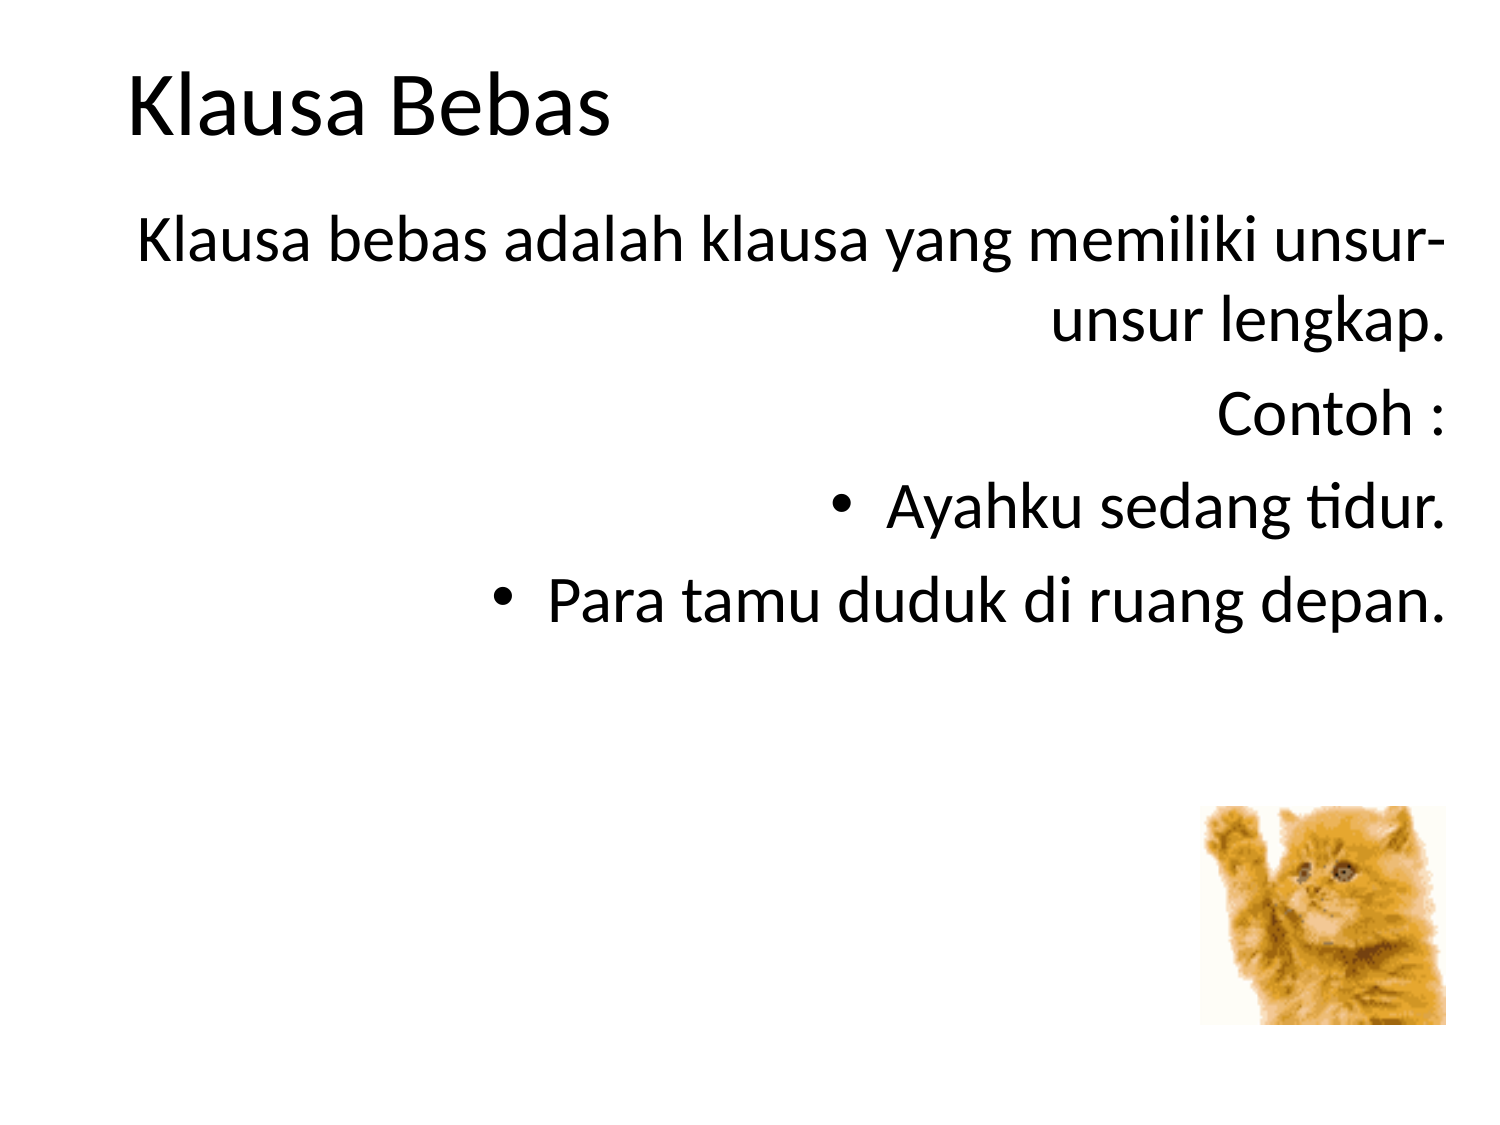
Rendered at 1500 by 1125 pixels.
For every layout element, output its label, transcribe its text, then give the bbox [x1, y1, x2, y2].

title Klausa Bebas [112, 4, 1463, 187]
list Klausa bebas adalah klausa yang memiliki unsur-unsur lengkap. Contoh : Ayahku sedang tidur. Para tamu duduk di ruang depan. [112, 187, 1463, 930]
picture [1200, 806, 1446, 1025]
